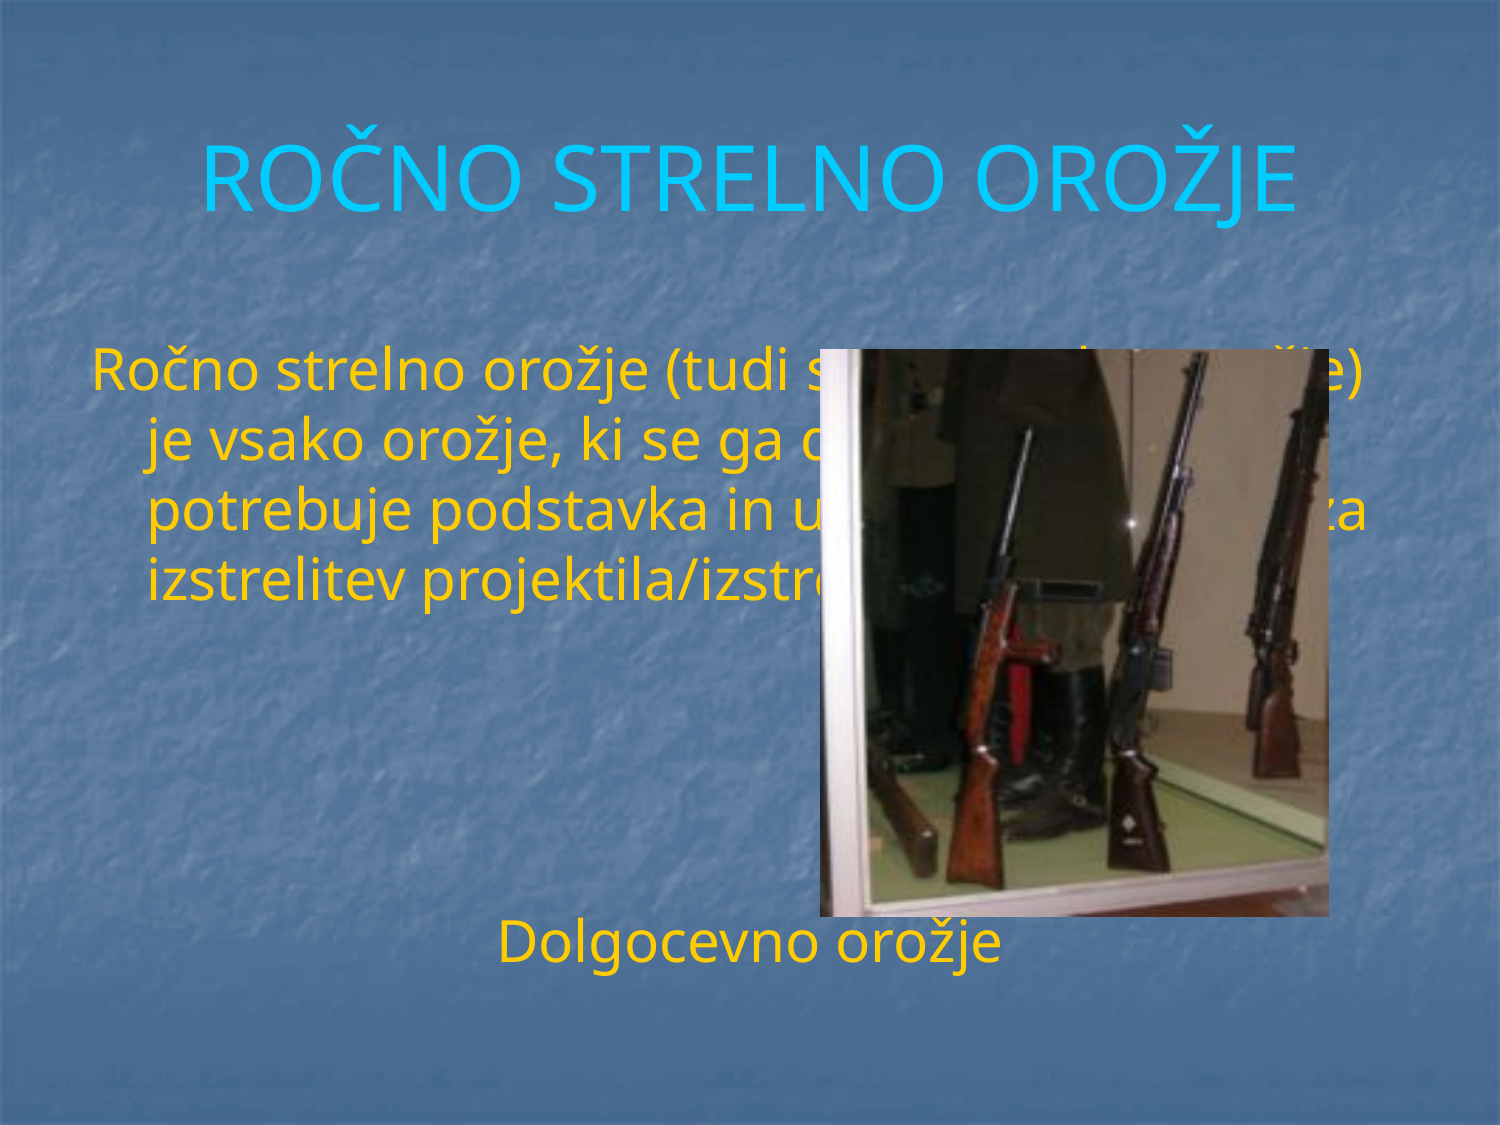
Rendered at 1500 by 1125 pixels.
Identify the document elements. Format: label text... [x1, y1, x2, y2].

picture [0, 0, 1500, 1125]
list Dolgocevno orožje [75, 324, 1425, 1000]
title ROČNO STRELNO OROŽJE [75, 62, 1425, 288]
